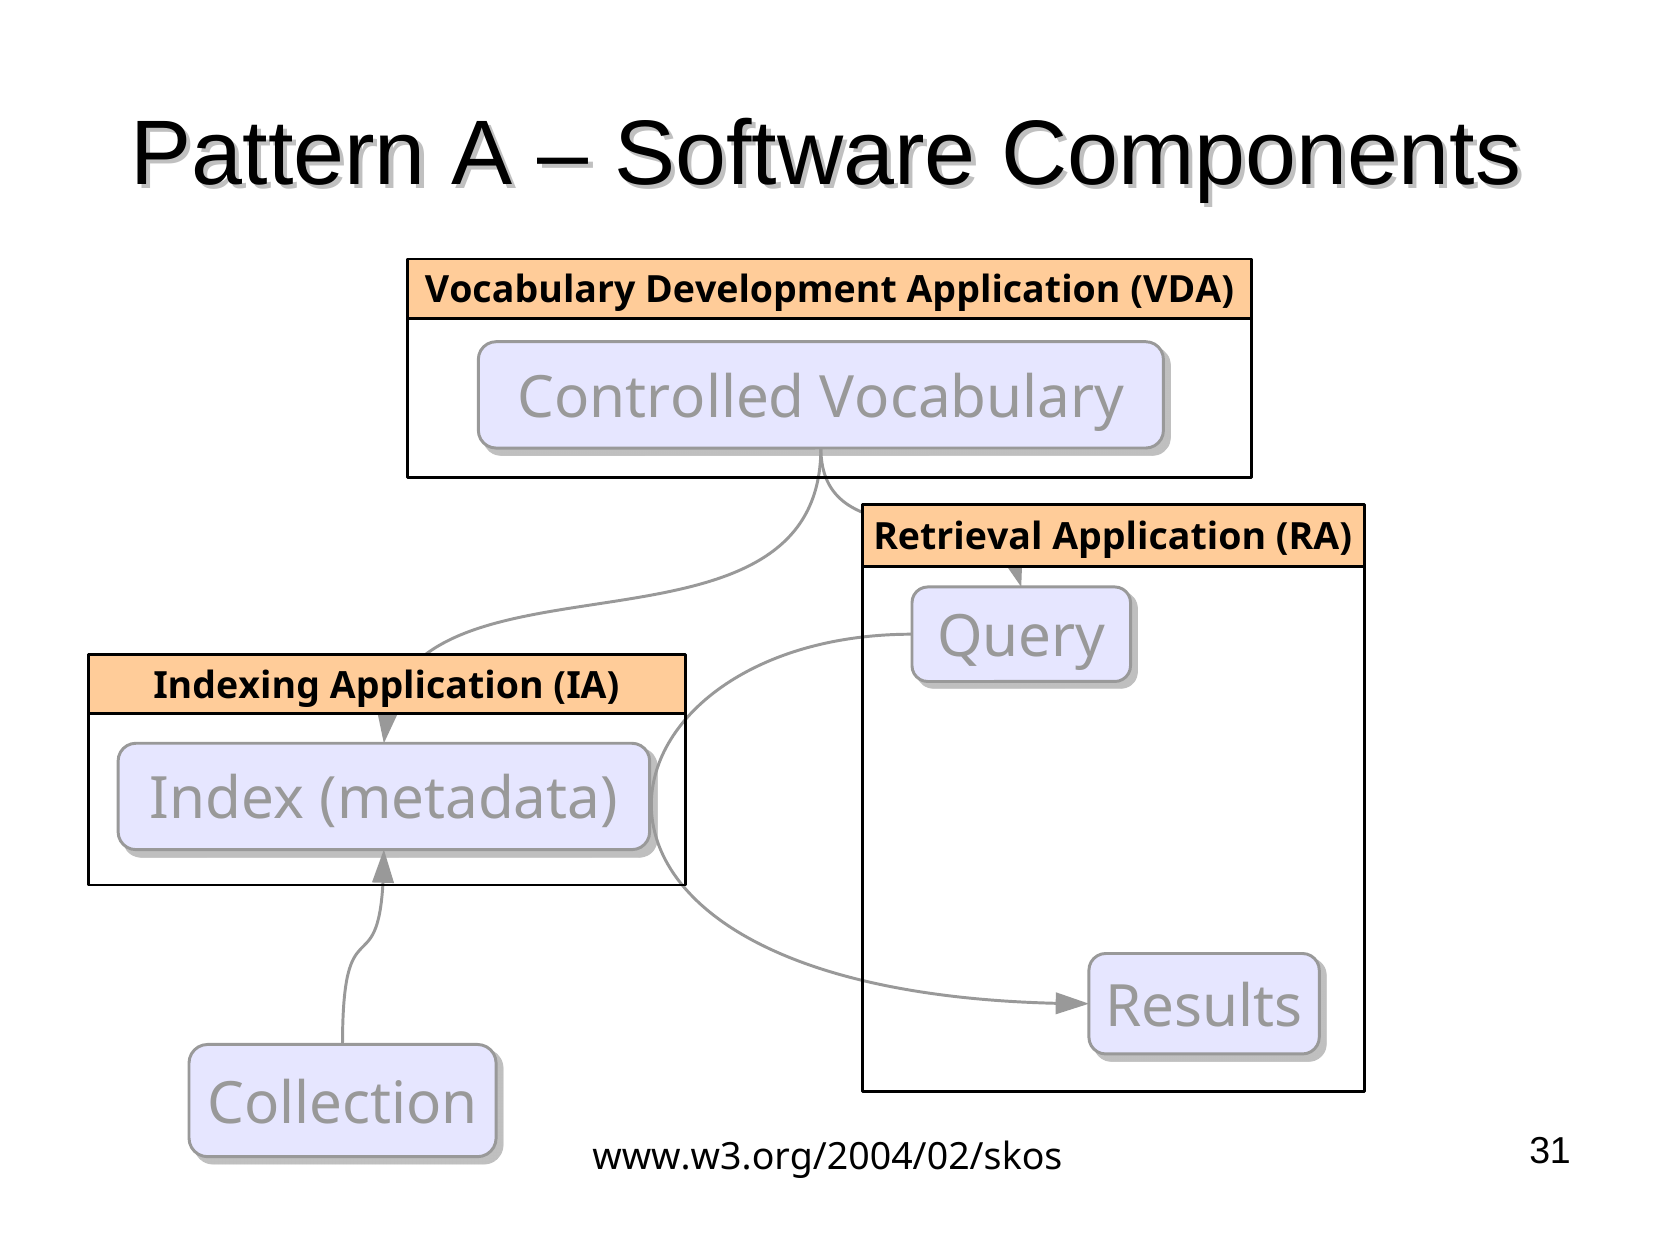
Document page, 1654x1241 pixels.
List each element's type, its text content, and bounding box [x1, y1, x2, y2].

title Pattern A – Software Components [82, 49, 1571, 257]
text_box Index (metadata) [118, 743, 650, 850]
text_box Vocabulary Development Application (VDA) [407, 259, 1252, 319]
text_box Controlled Vocabulary [478, 341, 1164, 449]
text_box Retrieval Application (RA) [862, 504, 1365, 567]
text_box Collection [188, 1044, 497, 1157]
text_box Results [1088, 953, 1320, 1054]
text_box Query [911, 586, 1131, 682]
text_box Indexing Application (IA) [88, 654, 686, 714]
